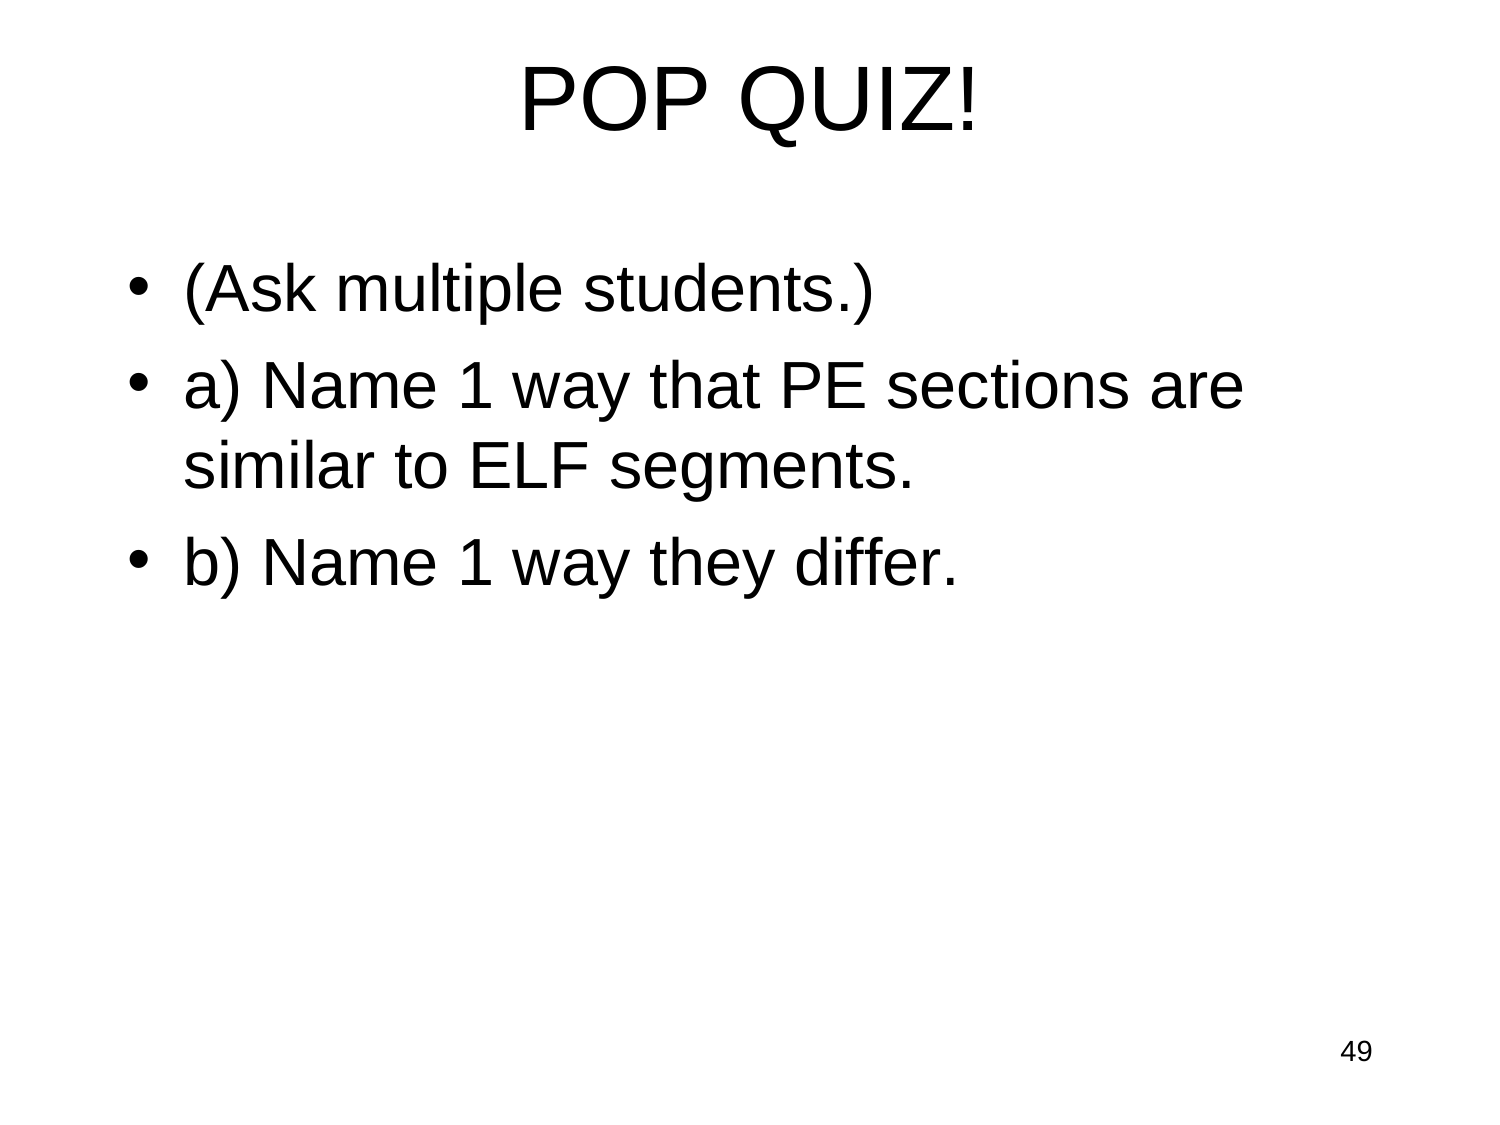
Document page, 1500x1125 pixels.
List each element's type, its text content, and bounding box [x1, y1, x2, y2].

list (Ask multiple students.) a) Name 1 way that PE sections are similar to ELF segments. b) Name 1 way they differ. [112, 237, 1388, 1051]
title POP QUIZ! [0, 0, 1500, 188]
text_box <number> [1074, 1025, 1388, 1101]
